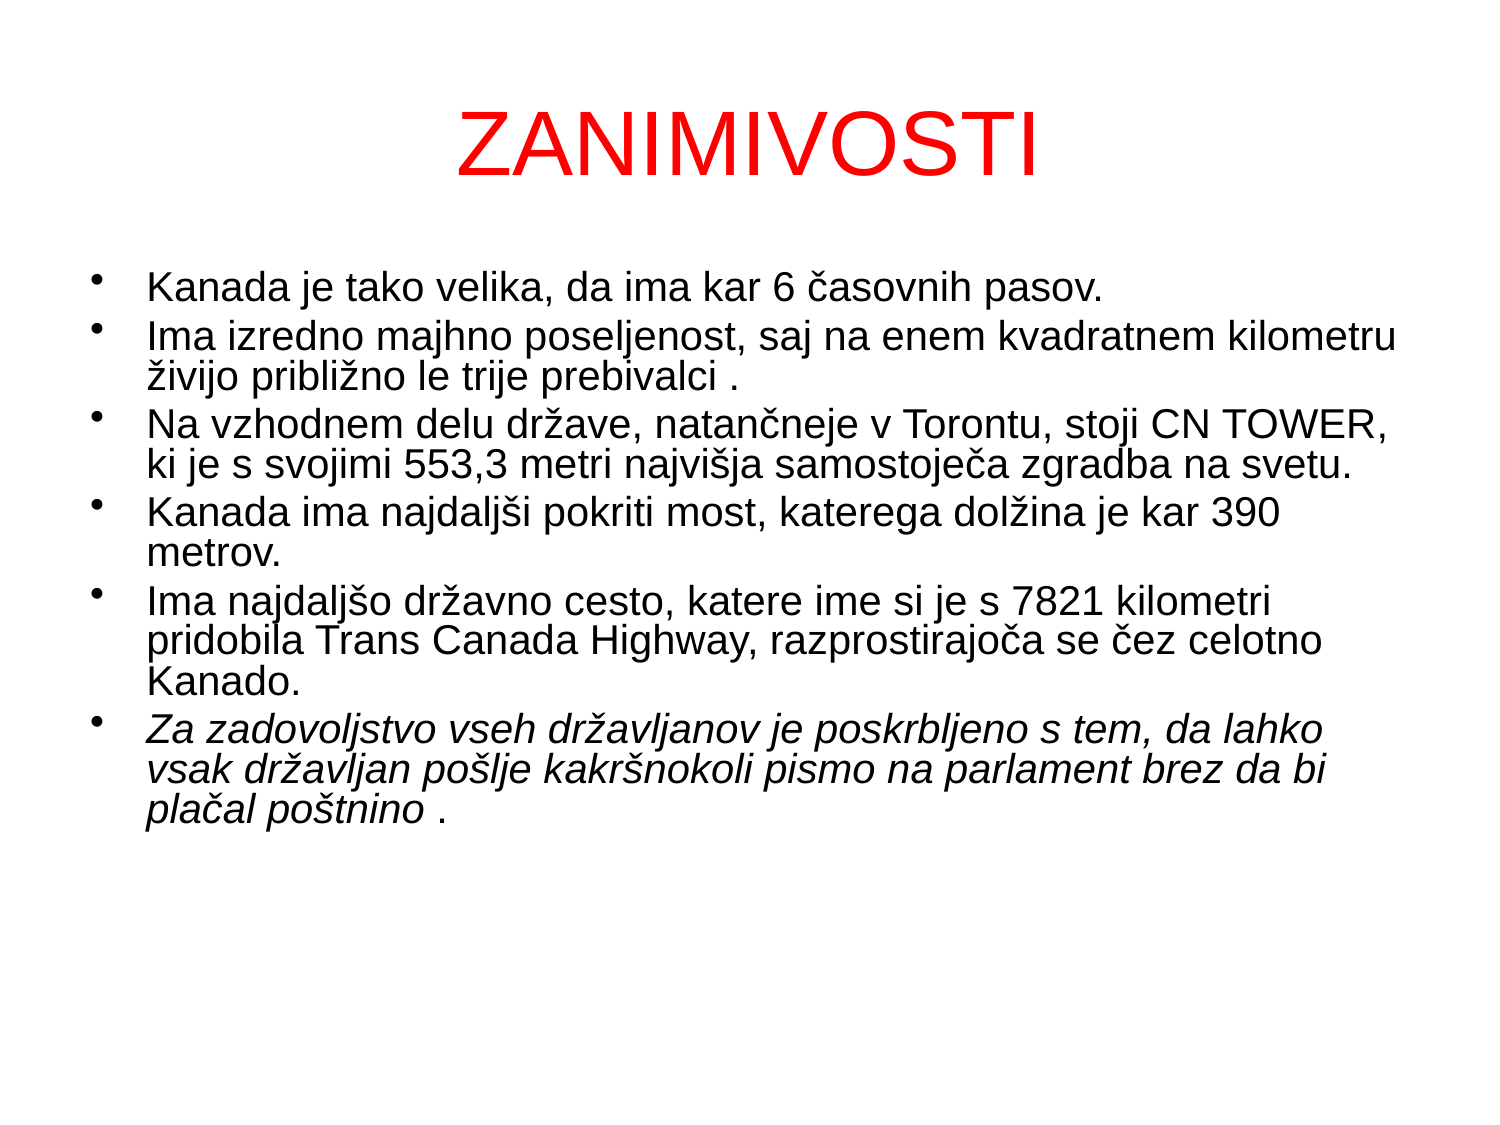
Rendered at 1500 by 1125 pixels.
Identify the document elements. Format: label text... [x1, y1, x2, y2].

list Kanada je tako velika, da ima kar 6 časovnih pasov. Ima izredno majhno poseljenost, saj na enem kvadratnem kilometru živijo približno le trije prebivalci . Na vzhodnem delu države, natančneje v Torontu, stoji CN TOWER, ki je s svojimi 553,3 metri najvišja samostoječa zgradba na svetu. Kanada ima najdaljši pokriti most, katerega dolžina je kar 390 metrov. Ima najdaljšo državno cesto, katere ime si je s 7821 kilometri pridobila Trans Canada Highway, razprostirajoča se čez celotno Kanado. Za zadovoljstvo vseh državljanov je poskrbljeno s tem, da lahko vsak državljan pošlje kakršnokoli pismo na parlament brez da bi plačal poštnino . [75, 262, 1425, 1005]
title ZANIMIVOSTI [75, 45, 1425, 233]
